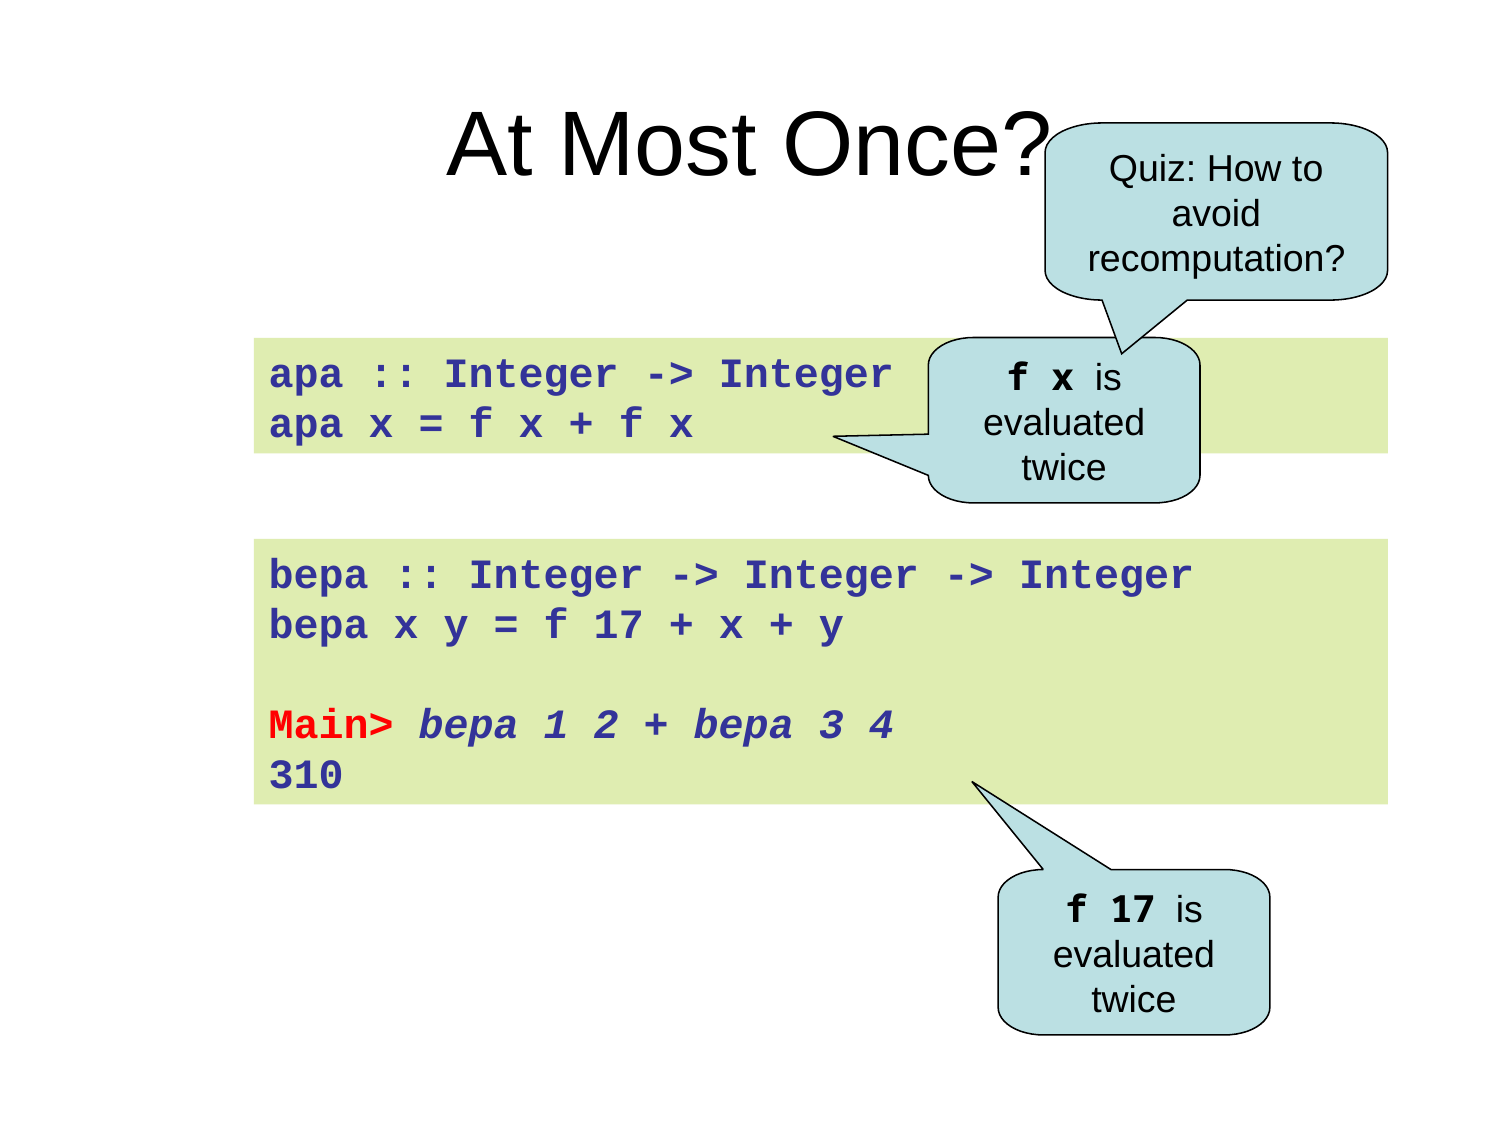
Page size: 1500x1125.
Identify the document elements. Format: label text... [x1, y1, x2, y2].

text_box apa :: Integer -> Integer apa x = f x + f x [1163, 337, 1388, 454]
text_box apa :: Integer -> Integer apa x = f x + f x [253, 337, 965, 454]
text_box f x is evaluated twice [832, 337, 1201, 503]
text_box bepa :: Integer -> Integer -> Integer bepa x y = f 17 + x + y Main> bepa 1 2 + bepa 3 4 310 [253, 538, 1388, 805]
text_box Quiz: How to avoid recomputation? [1045, 122, 1388, 354]
text_box f 17 is evaluated twice [971, 781, 1270, 1035]
title At Most Once? [75, 45, 1426, 233]
